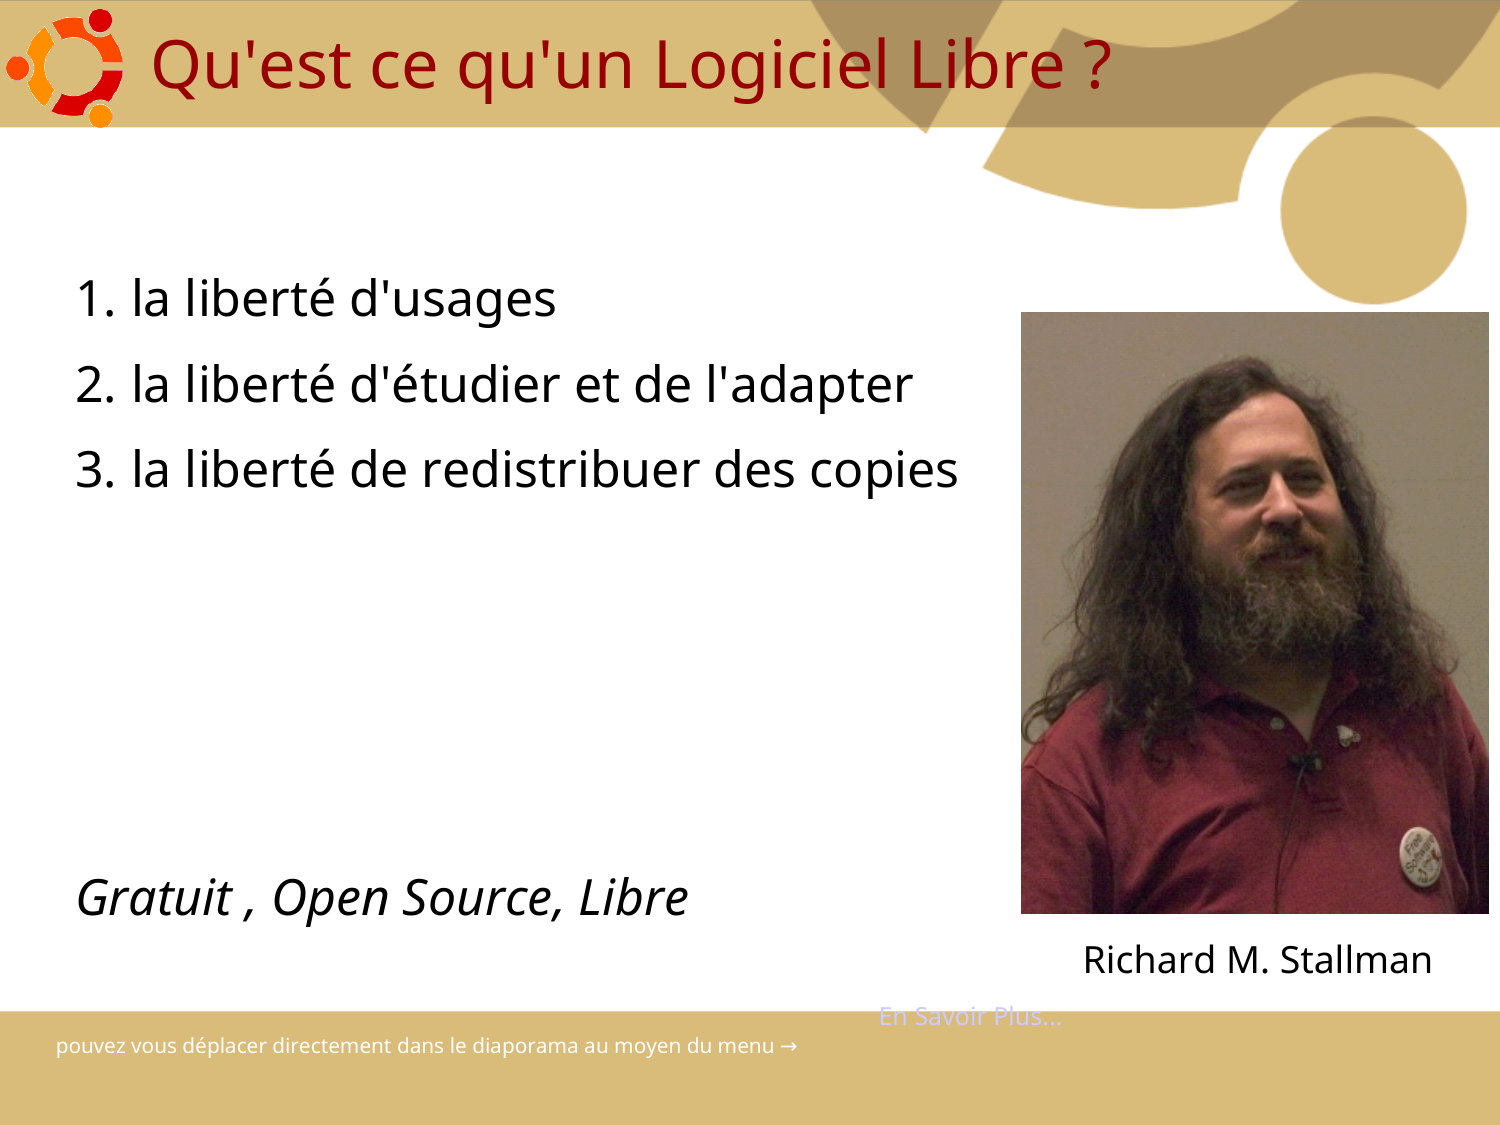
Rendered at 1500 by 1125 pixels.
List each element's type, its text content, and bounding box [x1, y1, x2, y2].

text_box Richard M. Stallman [1026, 933, 1495, 979]
list la liberté d'usages la liberté d'étudier et de l'adapter la liberté de redistribuer des copies Gratuit , Open Source, Libre En Savoir Plus... [75, 262, 1063, 1012]
title Qu'est ce qu'un Logiciel Libre ? [135, 0, 1418, 126]
picture [0, 0, 1500, 921]
